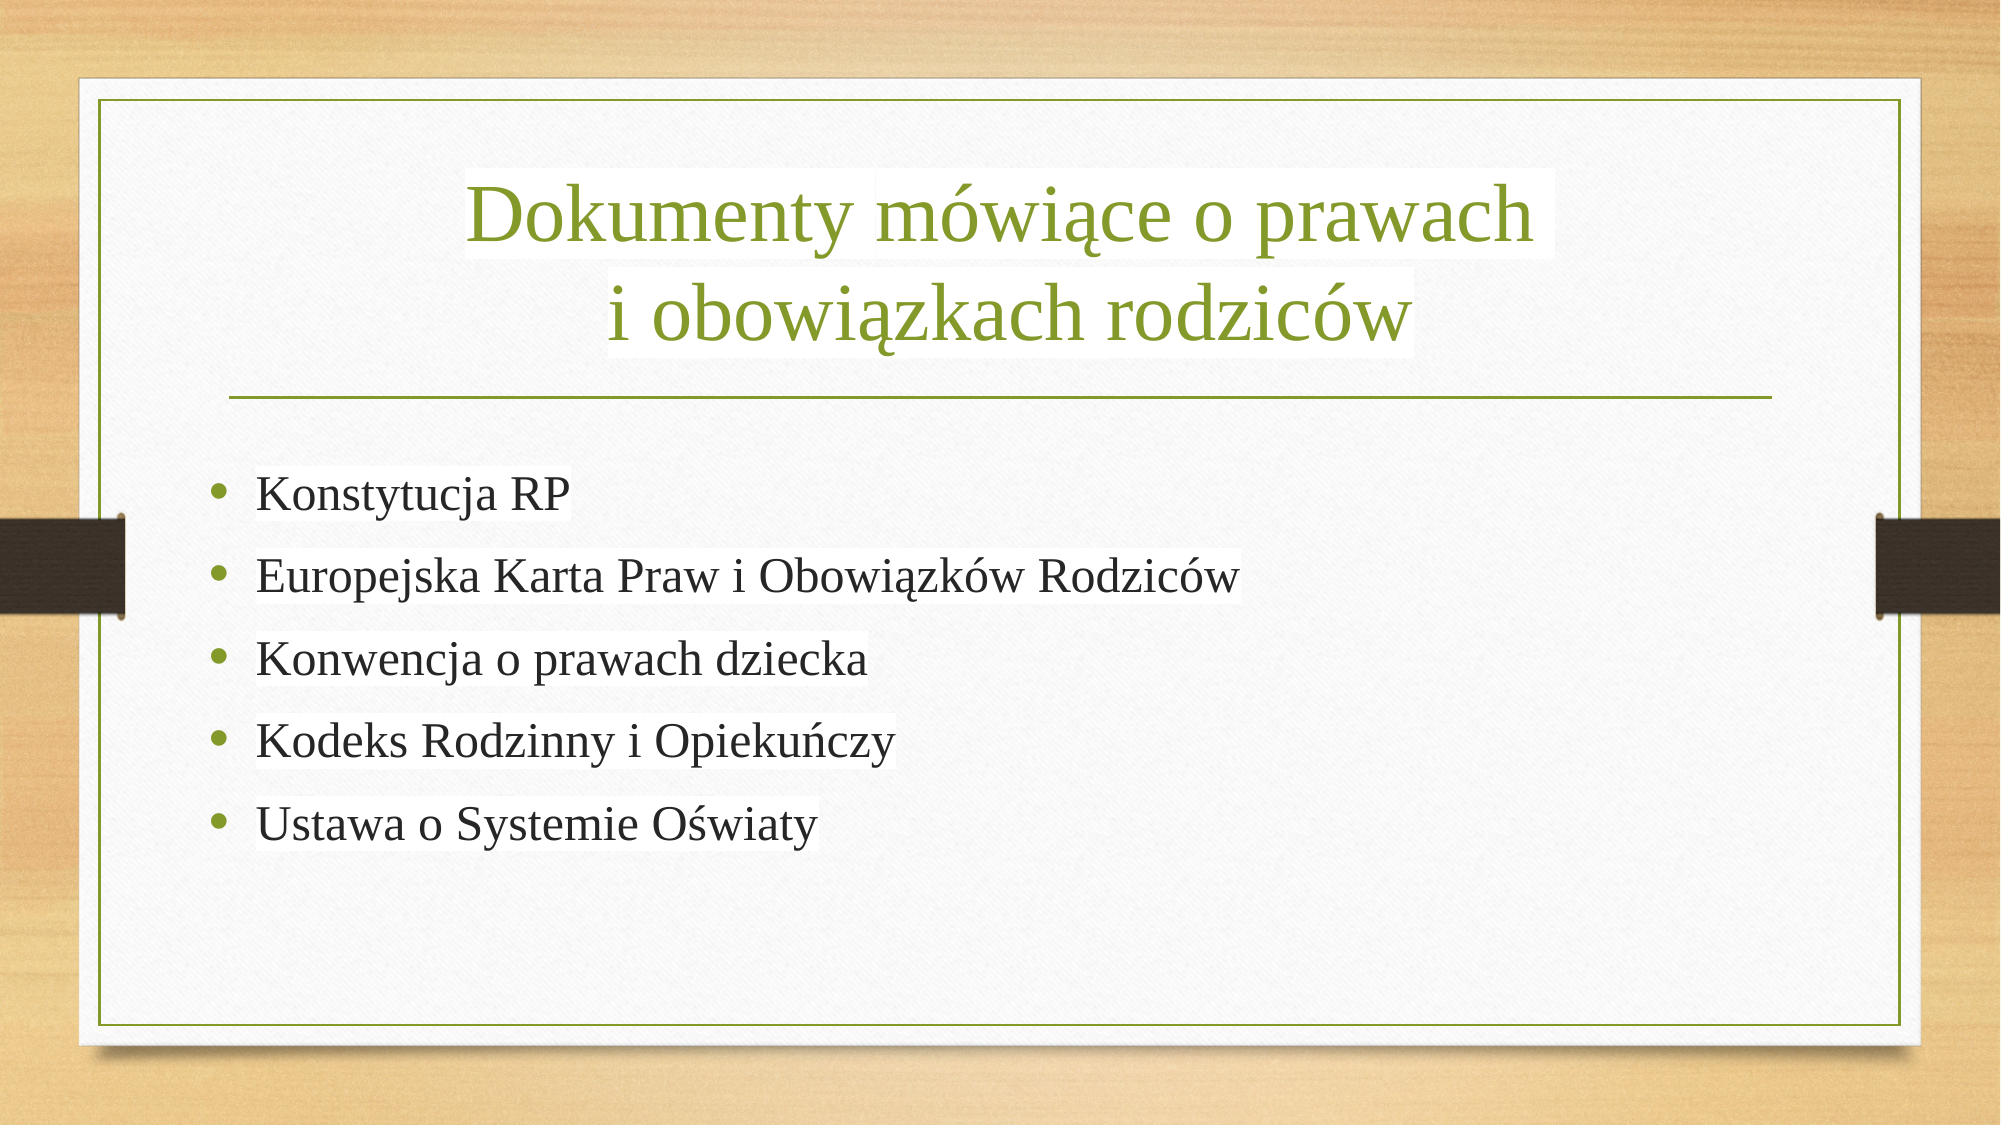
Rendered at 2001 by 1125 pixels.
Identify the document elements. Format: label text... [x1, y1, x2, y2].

list Konstytucja RP Europejska Karta Praw i Obowiązków Rodziców Konwencja o prawach dziecka Kodeks Rodzinny i Opiekuńczy Ustawa o Systemie Oświaty [193, 452, 1769, 998]
title Dokumenty mówiące o prawach i obowiązkach rodziców [222, 150, 1798, 365]
picture [0, 0, 2001, 1125]
